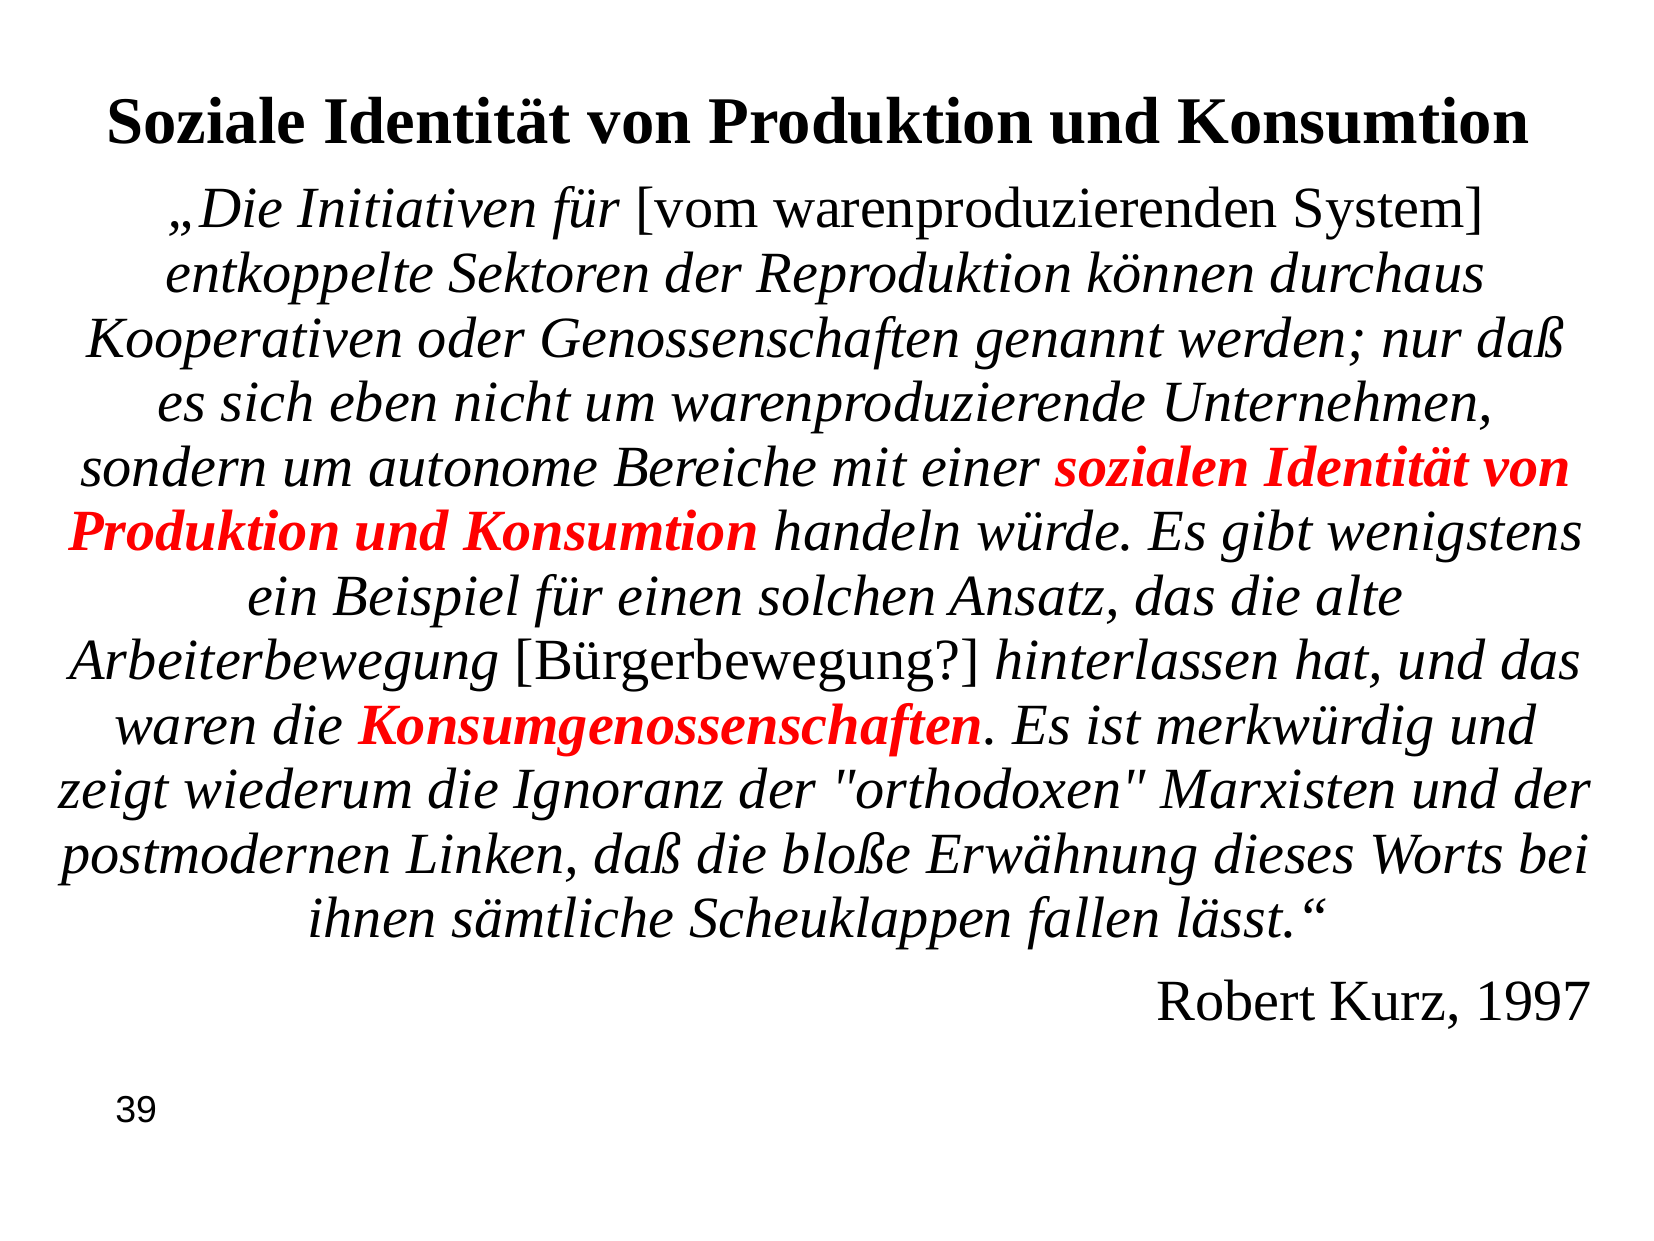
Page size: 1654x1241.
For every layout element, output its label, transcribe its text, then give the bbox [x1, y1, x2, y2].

text_box Soziale Identität von Produktion und Konsumtion „Die Initiativen für [vom warenproduzierenden System] entkoppelte Sektoren der Reproduktion können durchaus Kooperativen oder Genossenschaften genannt werden; nur daß es sich eben nicht um warenproduzierende Unternehmen, sondern um autonome Bereiche mit einer sozialen Identität von Produktion und Konsumtion handeln würde. Es gibt wenigstens ein Beispiel für einen solchen Ansatz, das die alte Arbeiterbewegung [Bürgerbewegung?] hinterlassen hat, und das waren die Konsumgenossenschaften. Es ist merkwürdig und zeigt wiederum die Ignoranz der "orthodoxen" Marxisten und der postmodernen Linken, daß die bloße Erwähnung dieses Worts bei ihnen sämtliche Scheuklappen fallen lässt.“ Robert Kurz, 1997 [44, 76, 1610, 1041]
text_box <Nummer> [100, 1081, 318, 1152]
